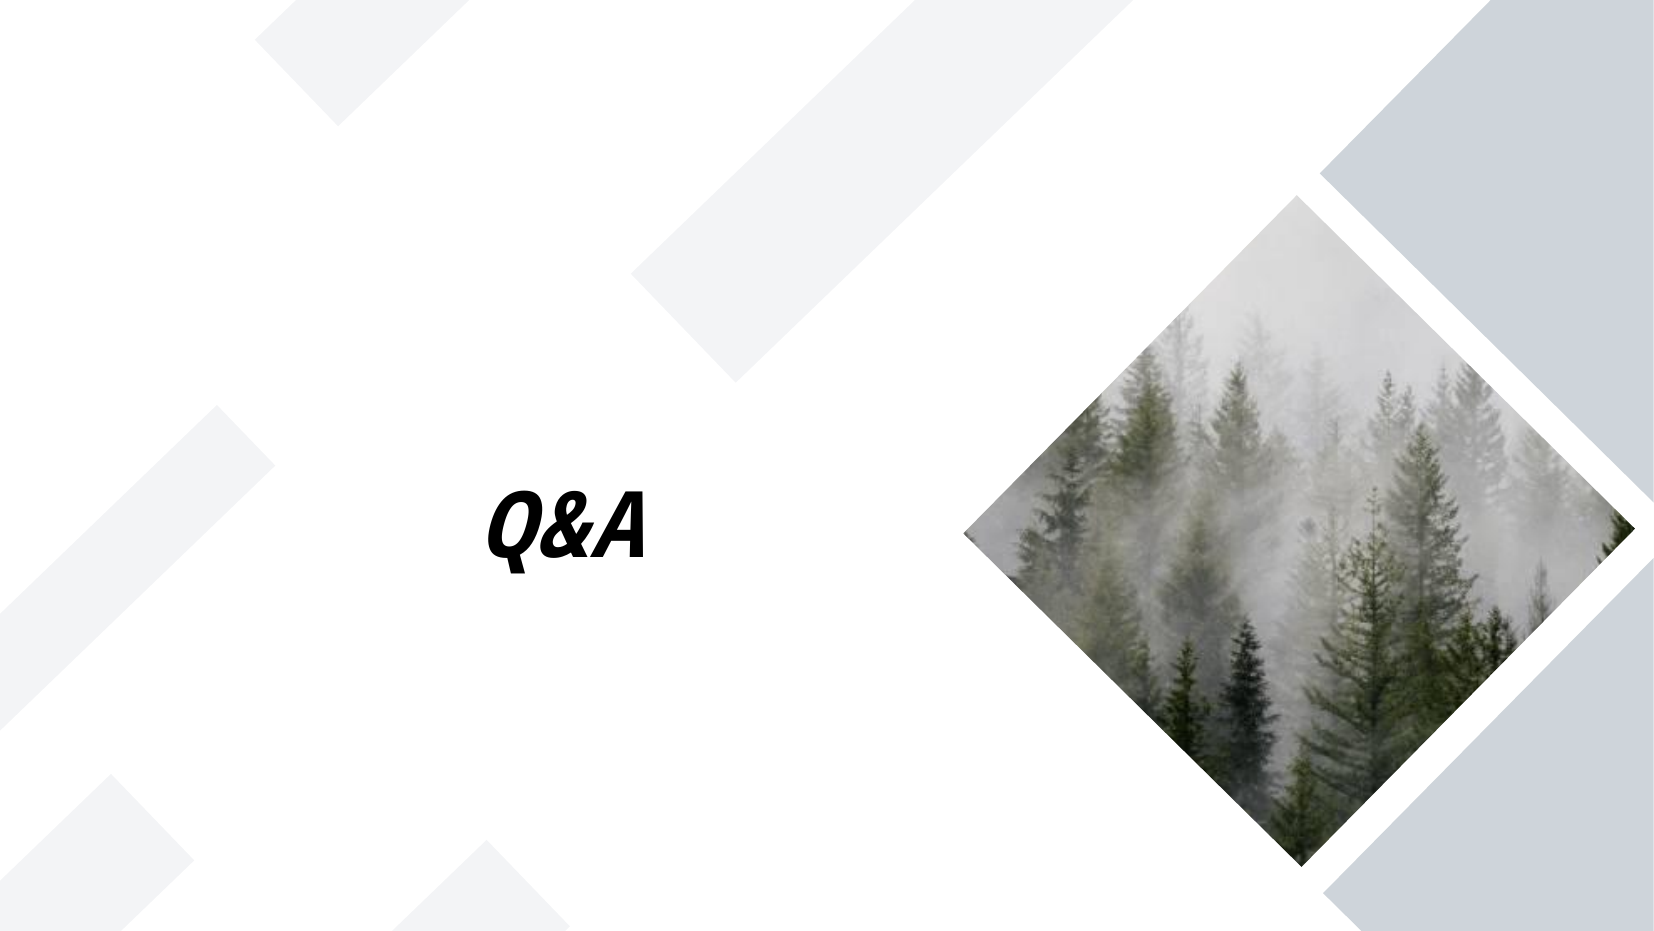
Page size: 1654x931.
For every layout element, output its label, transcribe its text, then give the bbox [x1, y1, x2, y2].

text_box [1030, 195, 1636, 867]
title Q&A [74, 444, 1050, 600]
